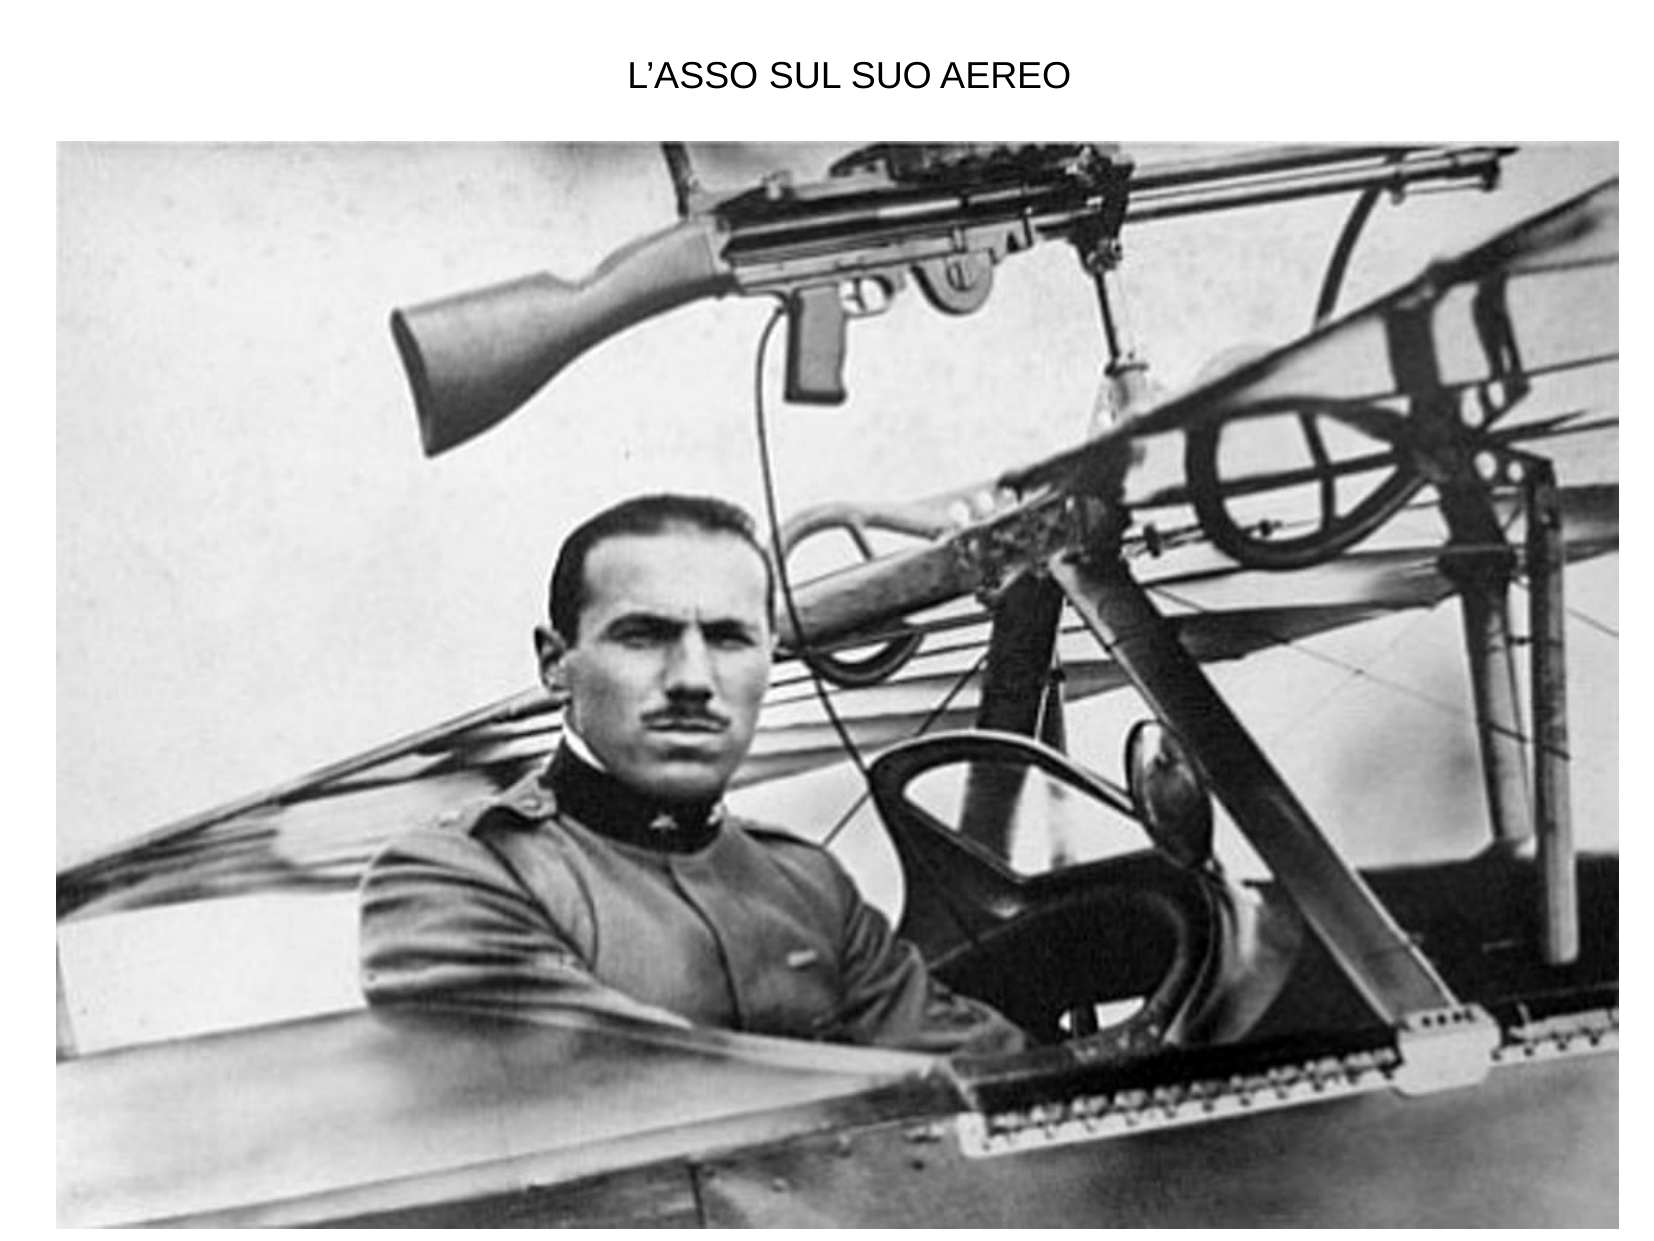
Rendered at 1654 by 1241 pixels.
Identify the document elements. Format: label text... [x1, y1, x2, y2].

picture [56, 141, 1619, 1229]
text_box L’ASSO SUL SUO AEREO [612, 47, 1087, 105]
